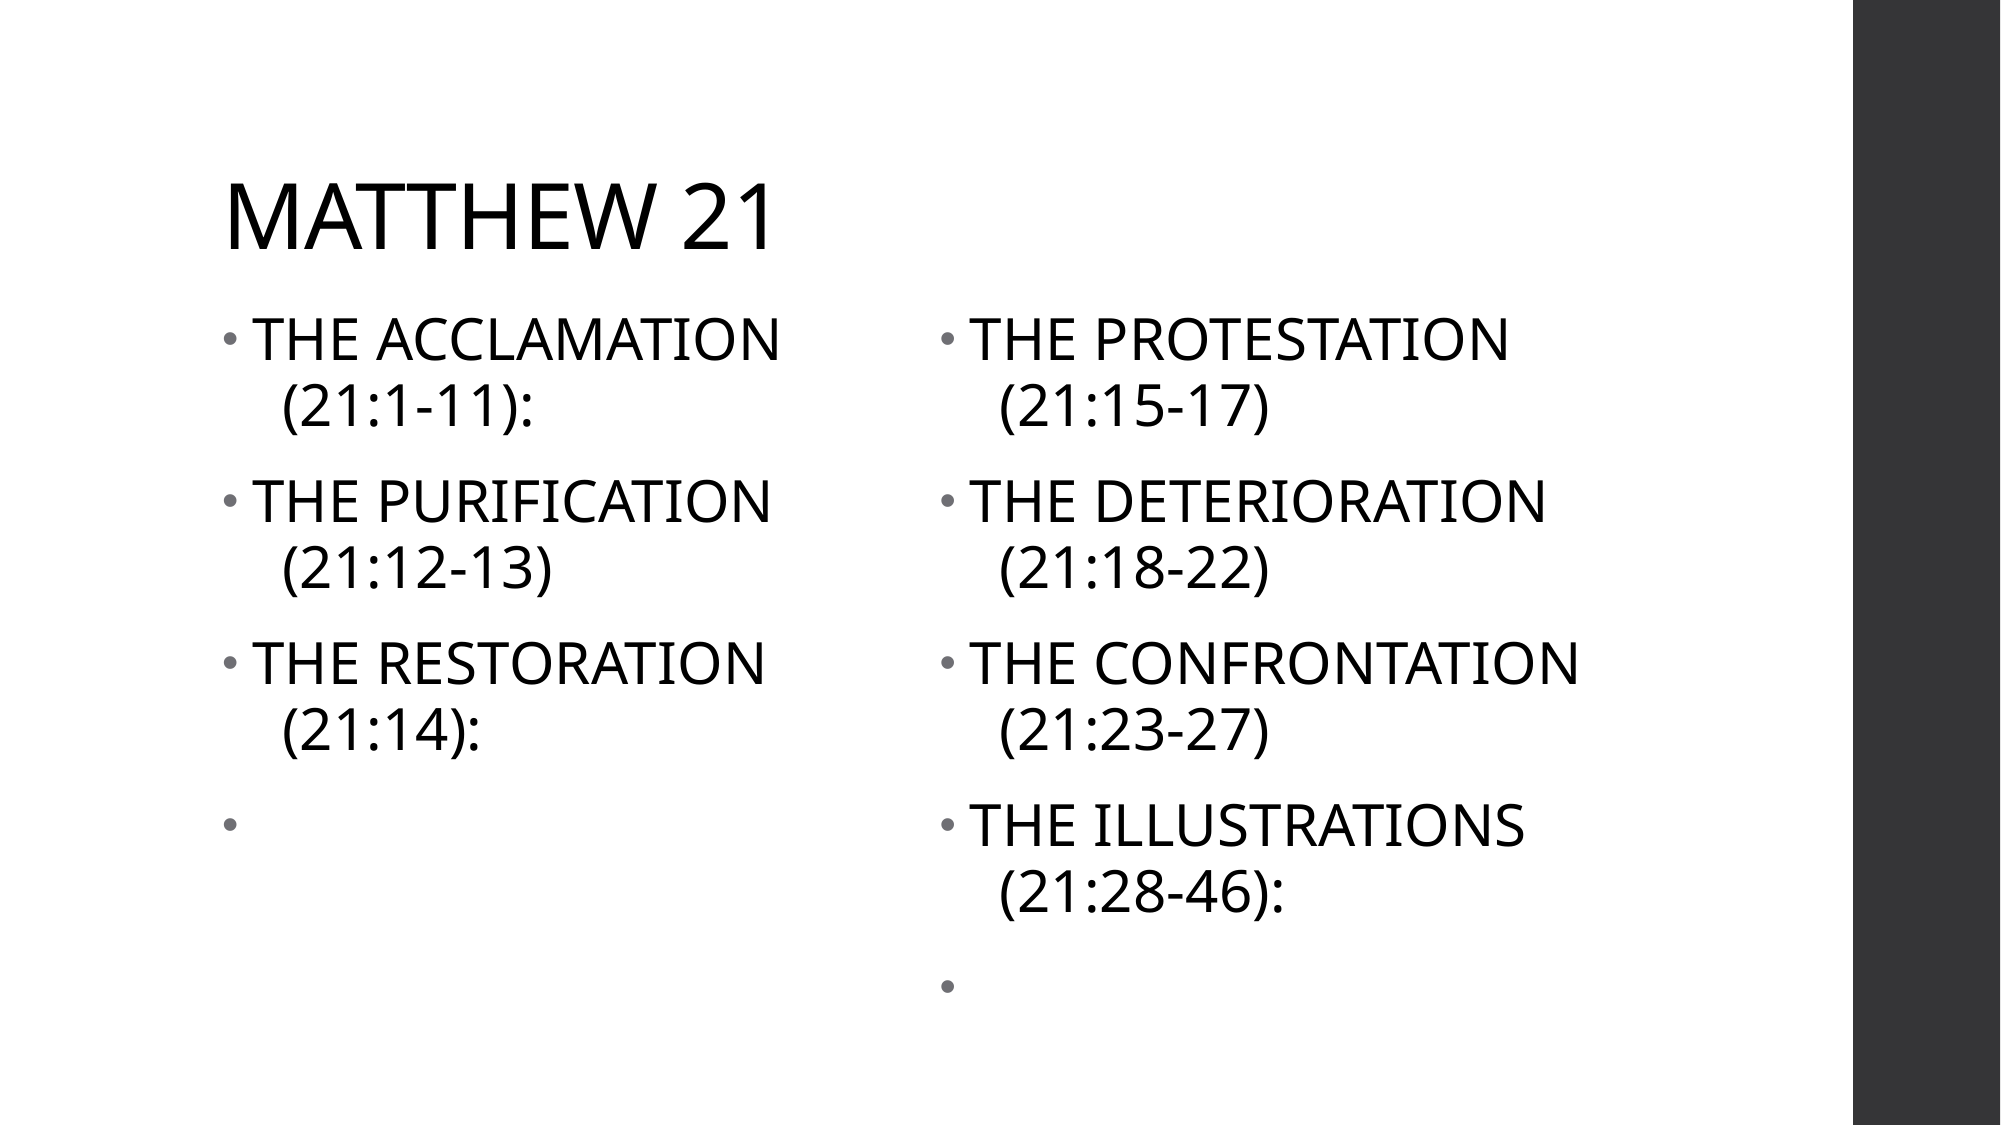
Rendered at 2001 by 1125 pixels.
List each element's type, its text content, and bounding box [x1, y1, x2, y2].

title MATTHEW 21 [206, 60, 1797, 278]
list THE ACCLAMATION (21:1-11): THE PURIFICATION (21:12-13) THE RESTORATION (21:14): [207, 299, 900, 1014]
list THE PROTESTATION (21:15-17) THE DETERIORATION (21:18-22) THE CONFRONTATION (21:23-27) THE ILLUSTRATIONS (21:28-46): [924, 299, 1617, 1014]
